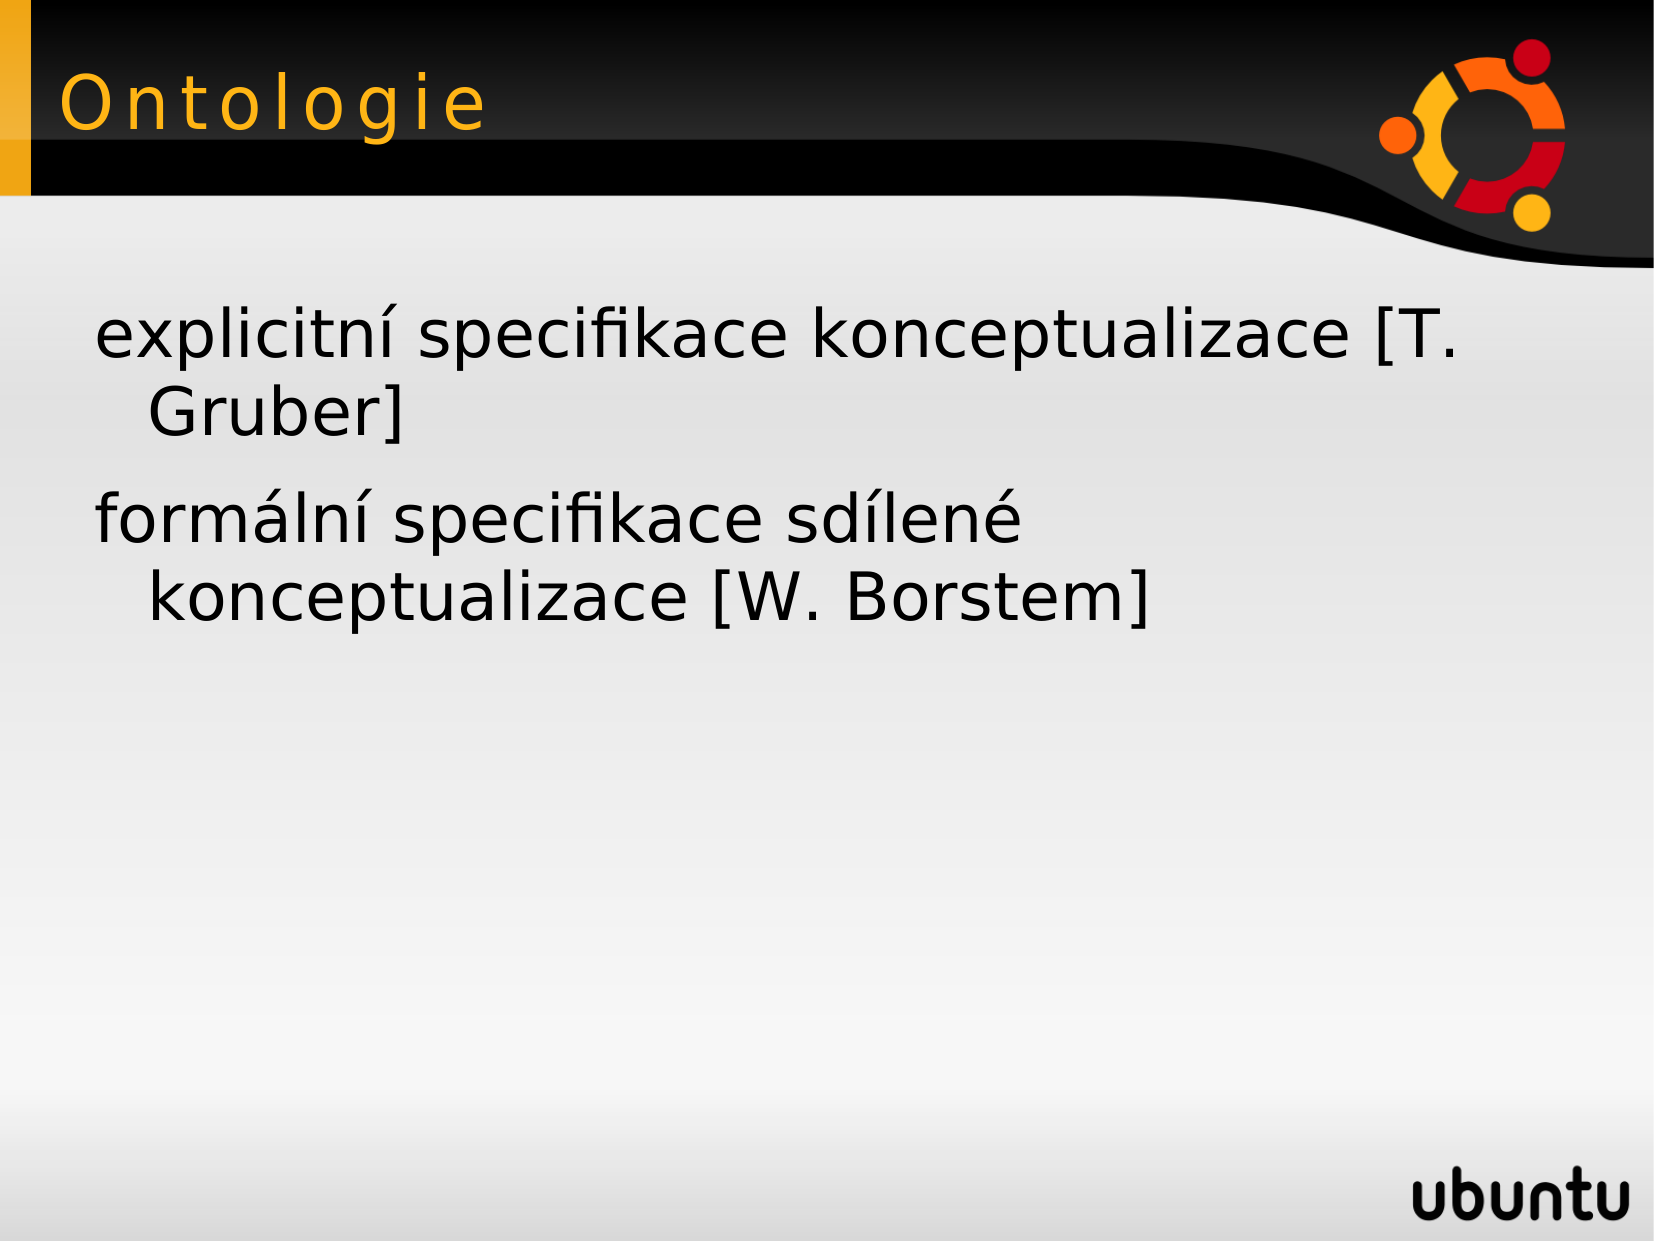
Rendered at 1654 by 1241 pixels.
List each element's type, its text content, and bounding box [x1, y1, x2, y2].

title Ontologie [59, 29, 1270, 178]
picture [0, 0, 1654, 1241]
list explicitní specifikace konceptualizace [T. Gruber] formální specifikace sdílené konceptualizace [W. Borstem] [76, 295, 1565, 1114]
